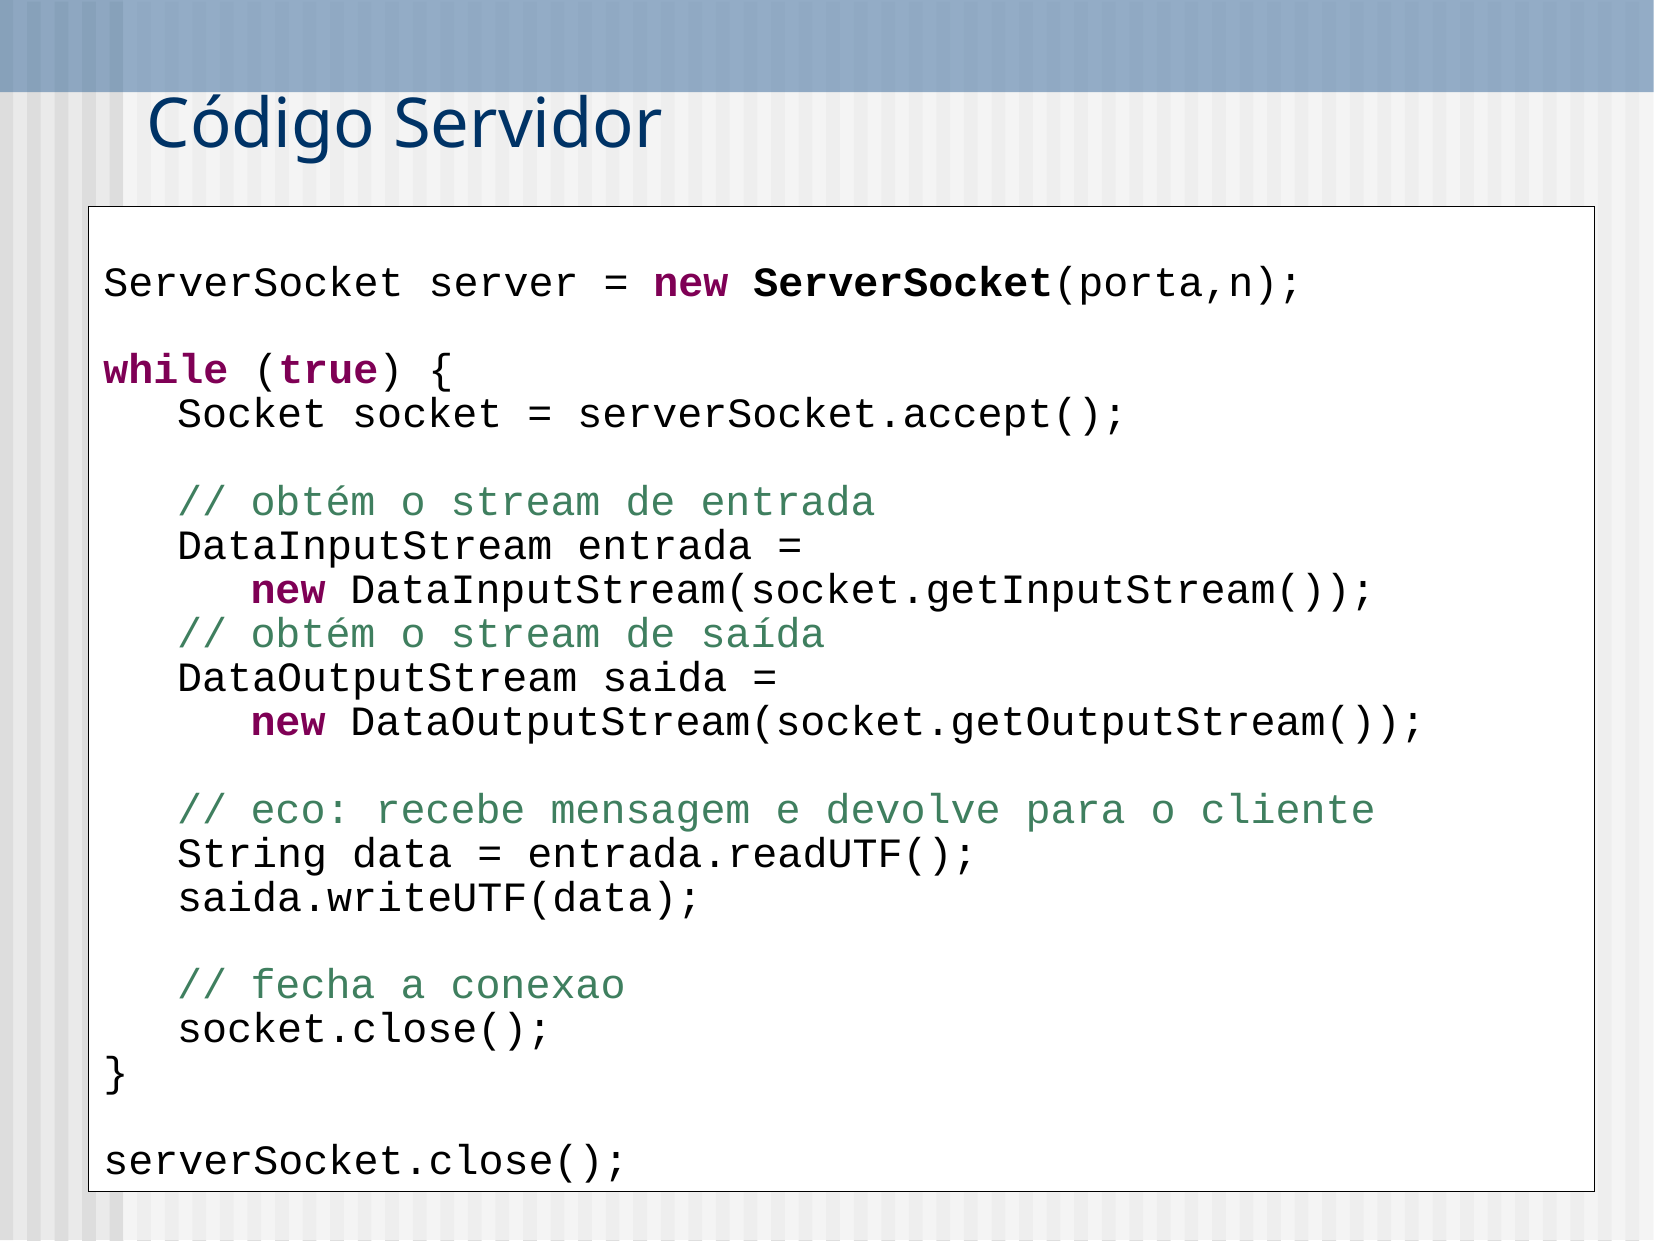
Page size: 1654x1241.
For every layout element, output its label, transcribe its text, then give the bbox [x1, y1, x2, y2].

title Código Servidor [146, 29, 1536, 206]
text_box ServerSocket server = new ServerSocket(porta,n); while (true) { Socket socket = serverSocket.accept(); // obtém o stream de entrada DataInputStream entrada = new DataInputStream(socket.getInputStream()); // obtém o stream de saída DataOutputStream saida = new DataOutputStream(socket.getOutputStream()); // eco: recebe mensagem e devolve para o cliente String data = entrada.readUTF(); saida.writeUTF(data); // fecha a conexao socket.close(); } serverSocket.close(); [88, 206, 1595, 1151]
